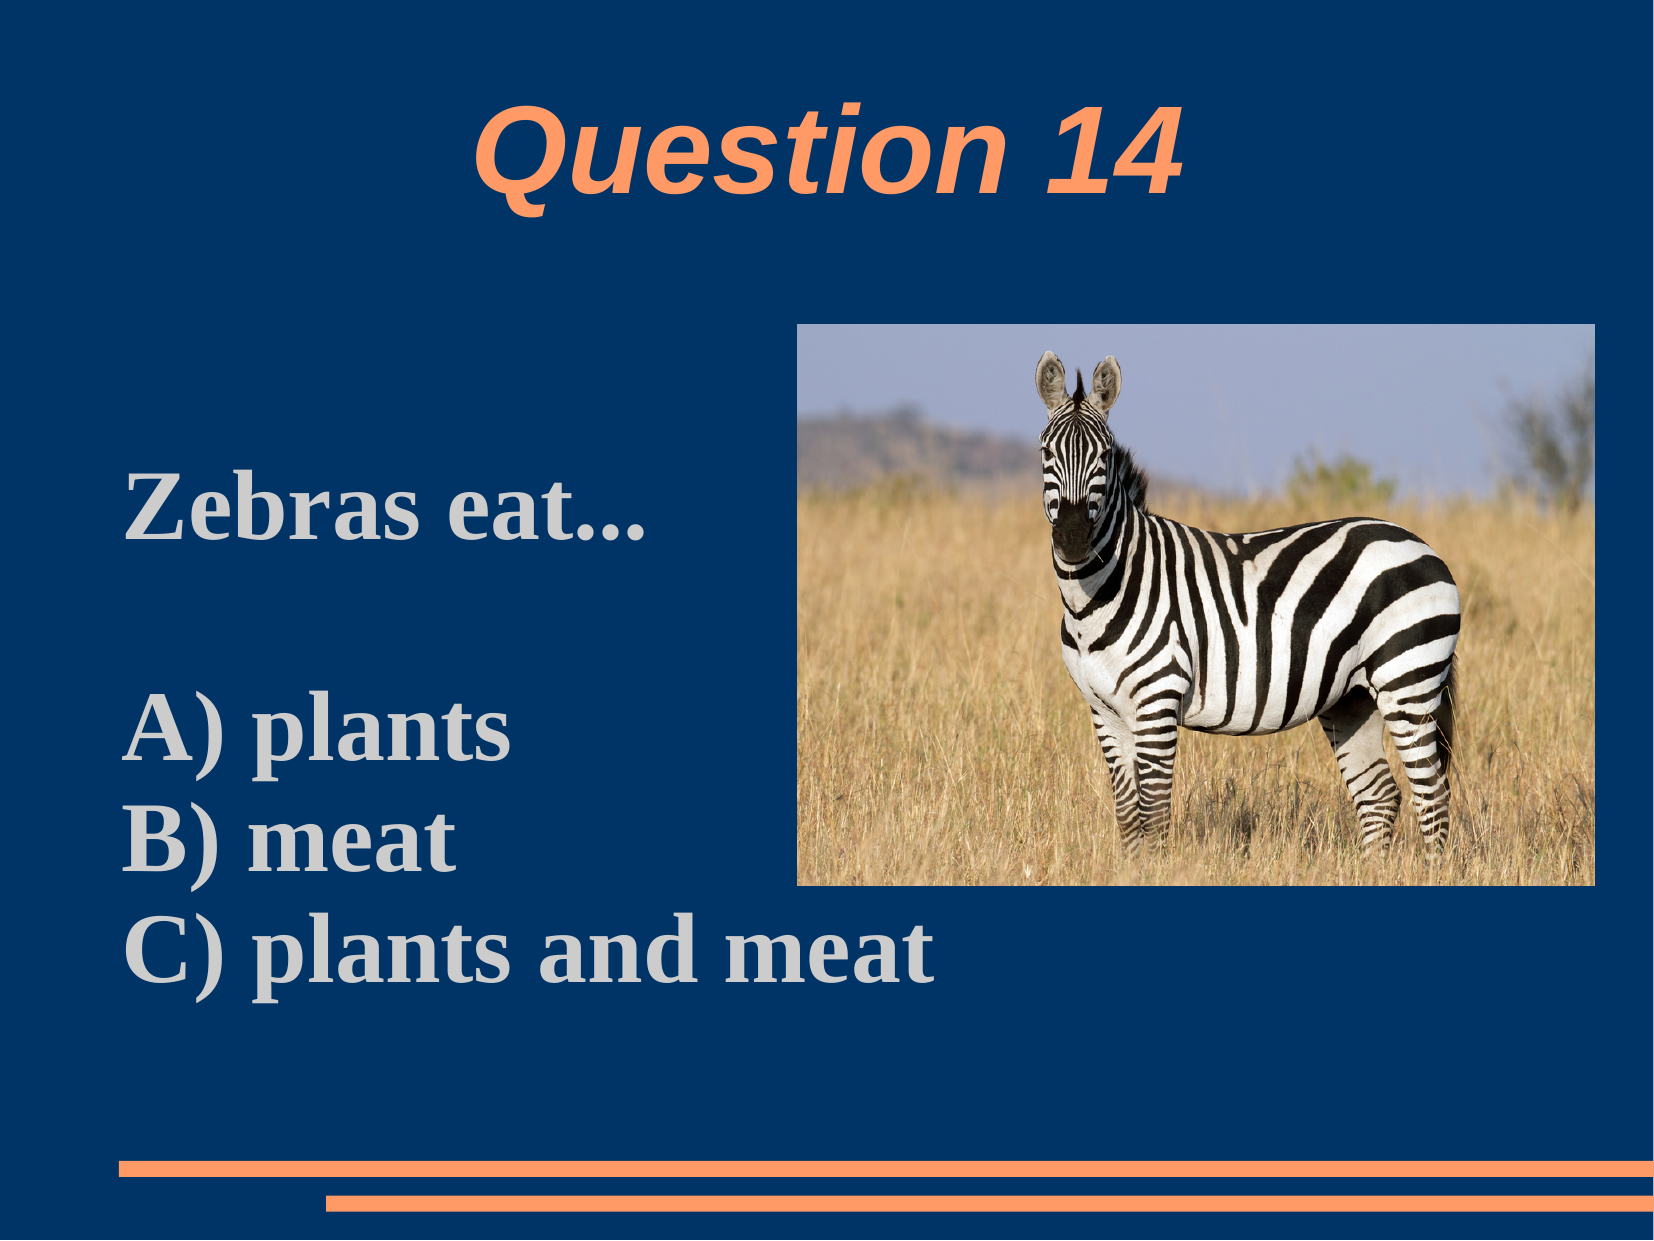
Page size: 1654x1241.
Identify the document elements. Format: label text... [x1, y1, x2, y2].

subtitle Zebras eat... A) plants B) meat C) plants and meat [121, 322, 1561, 1132]
picture [797, 324, 1595, 886]
title Question 14 [121, 46, 1534, 254]
